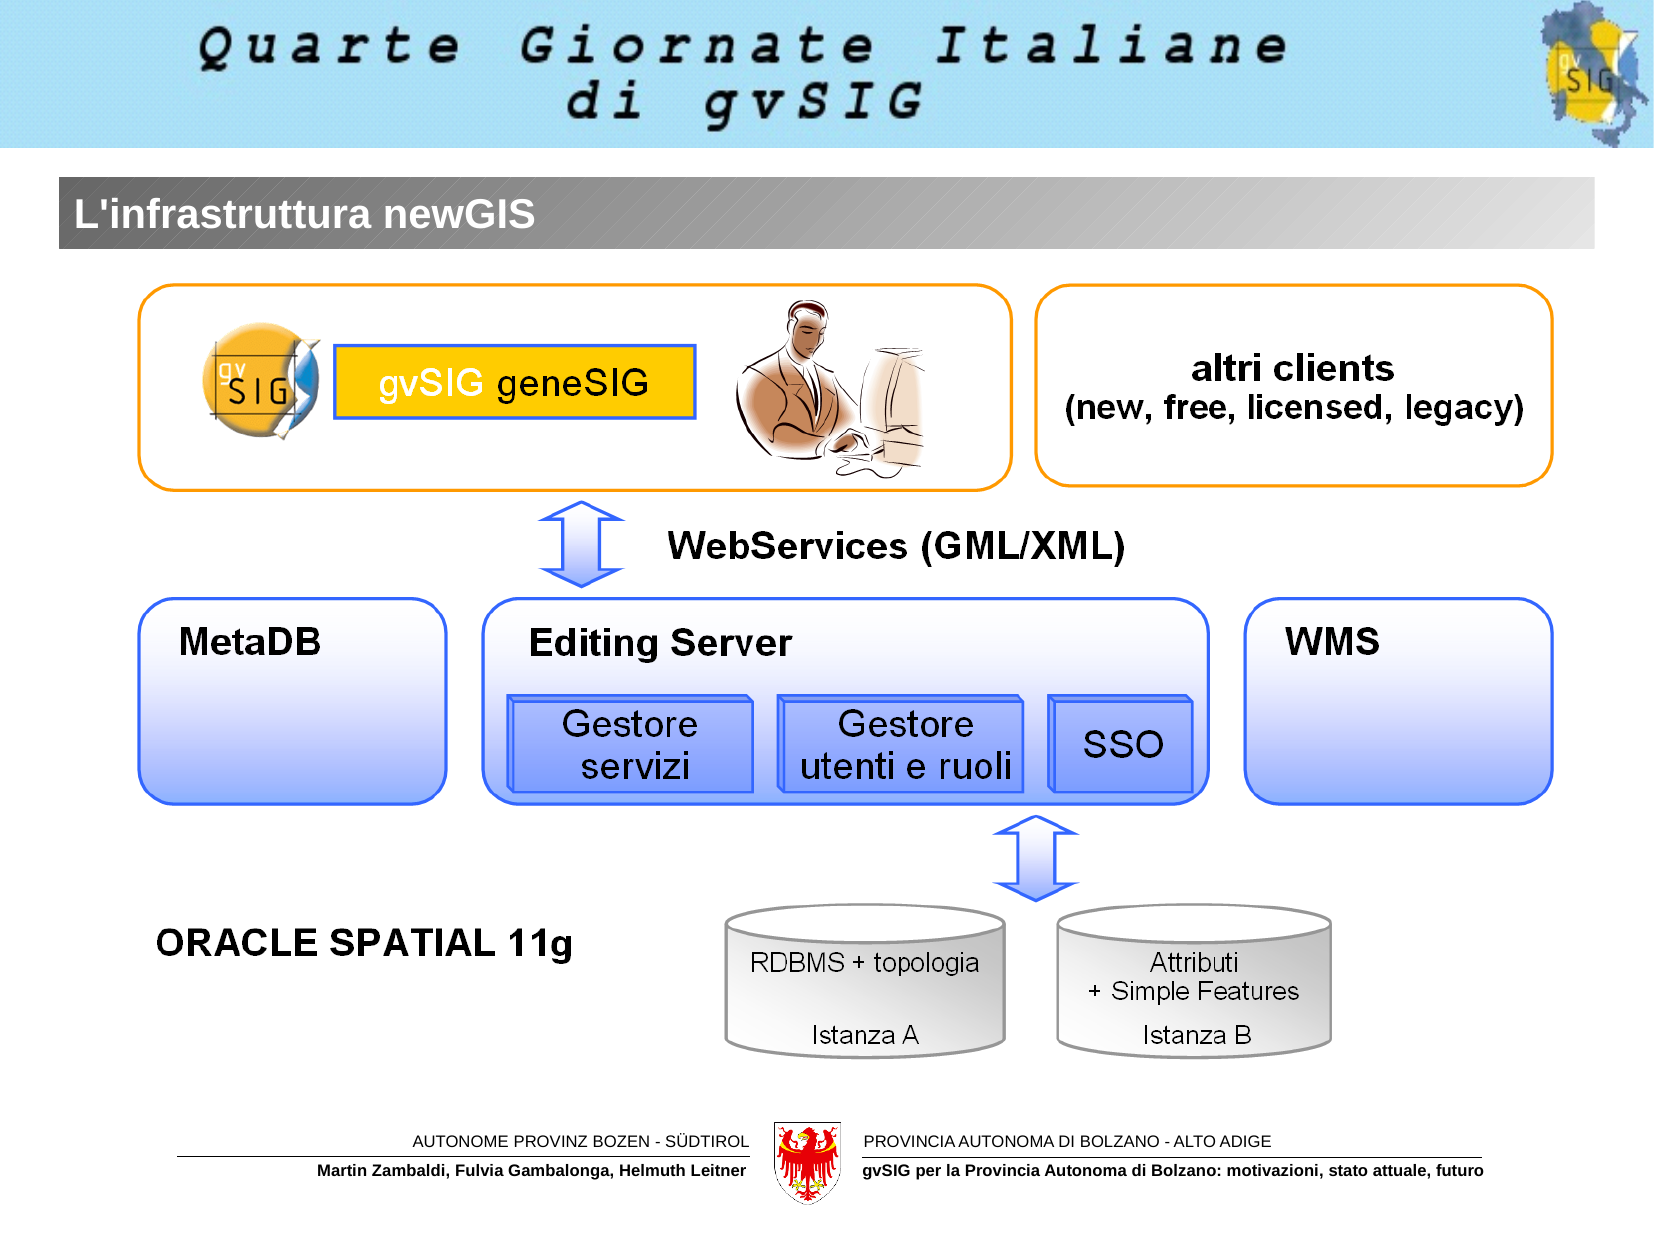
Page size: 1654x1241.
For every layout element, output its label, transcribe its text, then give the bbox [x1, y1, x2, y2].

picture [123, 276, 1565, 1063]
text_box [59, 177, 1595, 249]
text_box L'infrastruttura newGIS [59, 186, 756, 249]
picture [774, 1122, 841, 1205]
